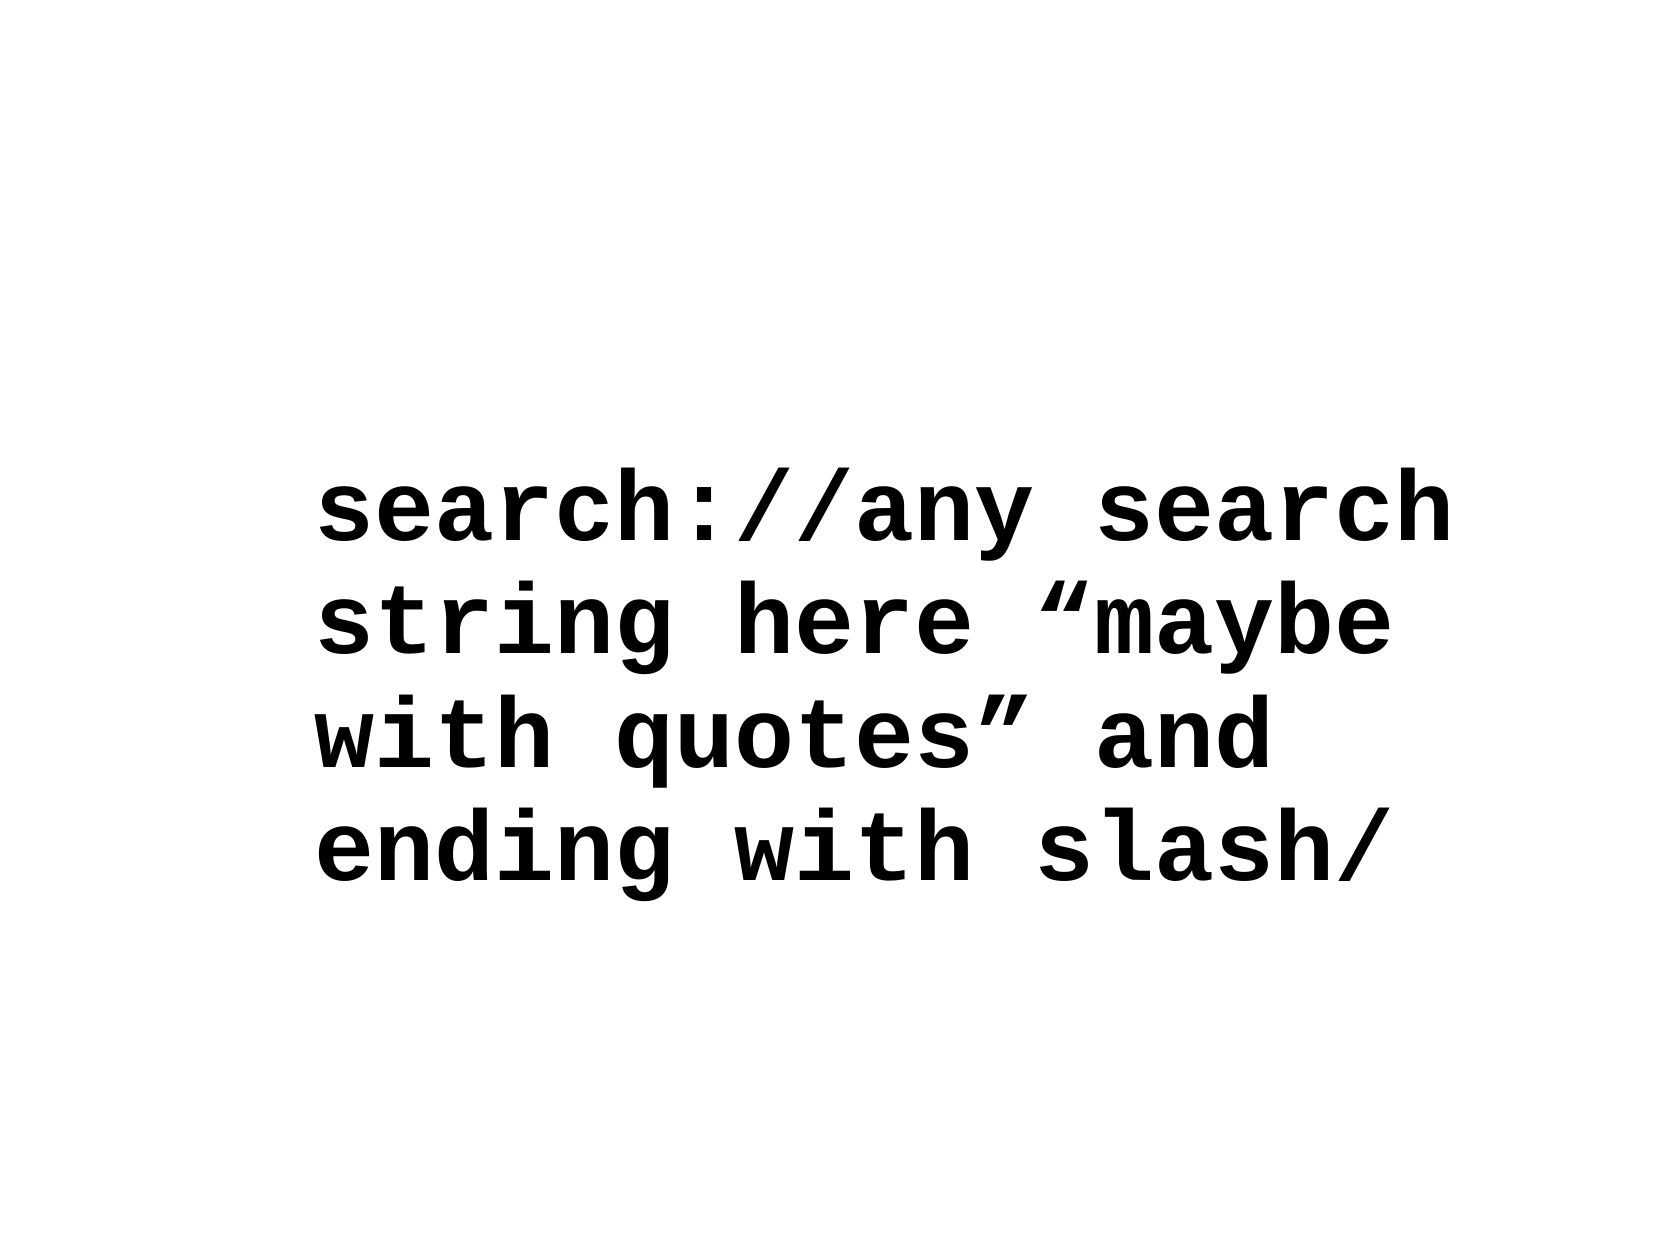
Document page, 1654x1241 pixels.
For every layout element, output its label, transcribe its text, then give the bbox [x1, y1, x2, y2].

text_box search://any search string here “maybe with quotes” and ending with slash/ [300, 450, 1446, 904]
